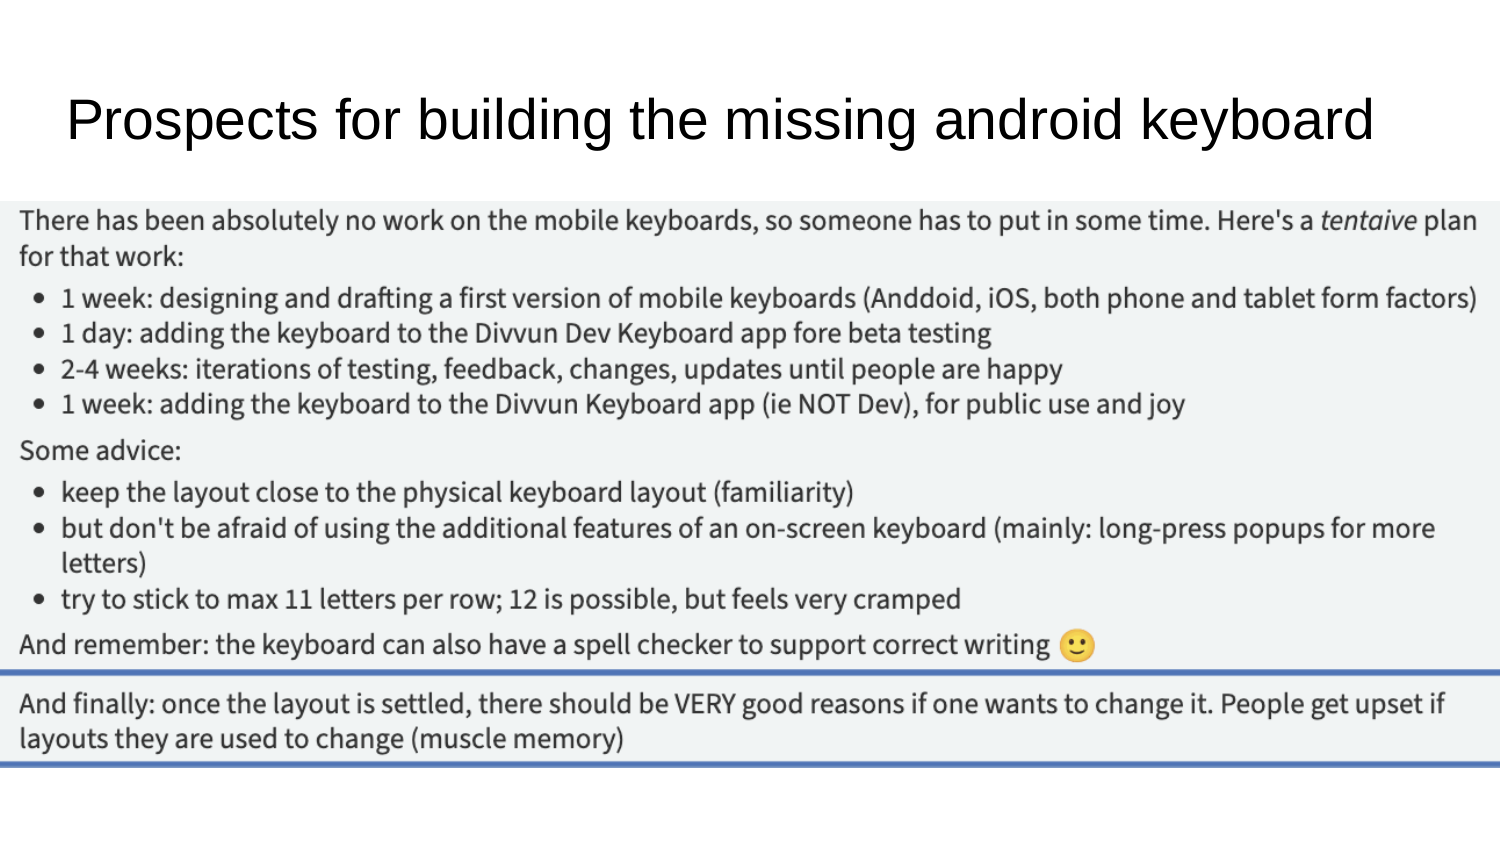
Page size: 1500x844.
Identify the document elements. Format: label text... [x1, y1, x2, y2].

title Prospects for building the missing android keyboard [51, 72, 1449, 167]
picture [0, 201, 1500, 768]
